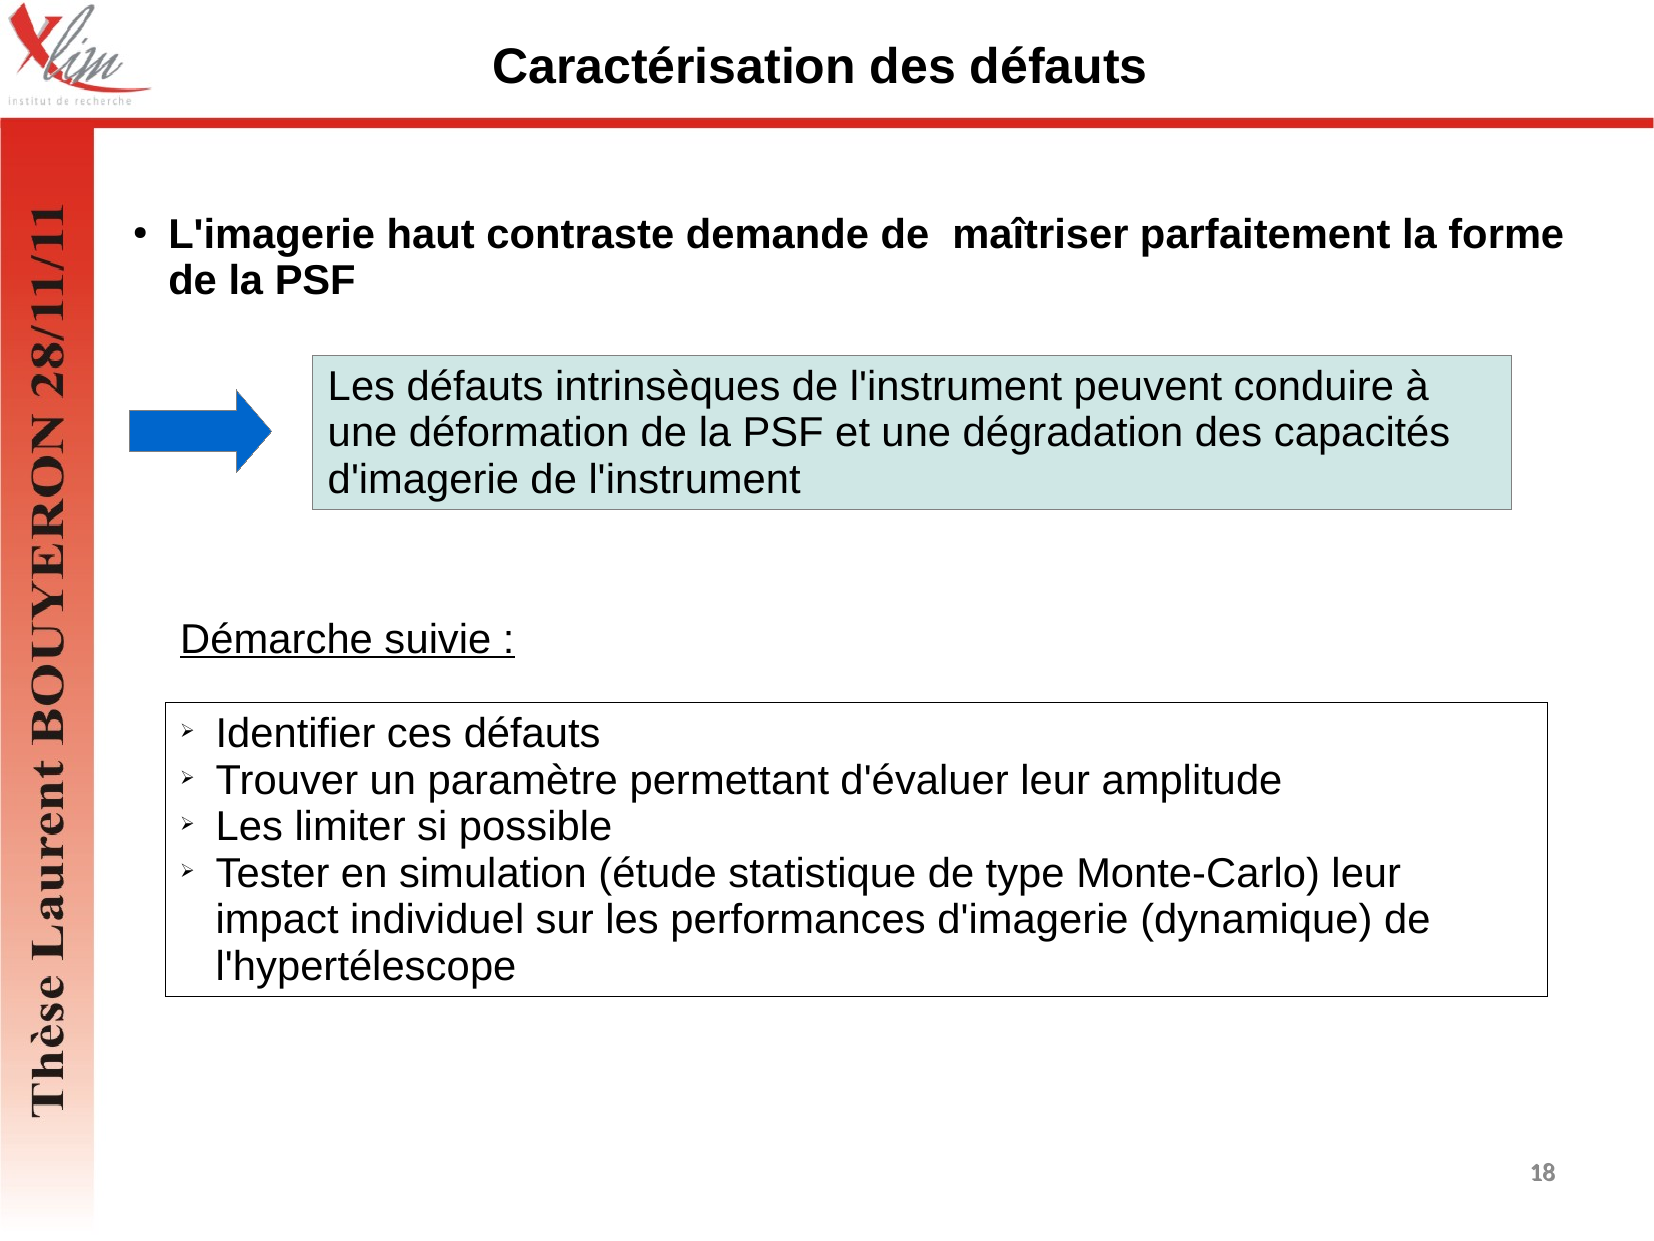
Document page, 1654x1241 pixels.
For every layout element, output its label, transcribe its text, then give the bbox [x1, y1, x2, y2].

text_box Les défauts intrinsèques de l'instrument peuvent conduire à une déformation de la PSF et une dégradation des capacités d'imagerie de l'instrument [312, 355, 1512, 510]
text_box Identifier ces défauts Trouver un paramètre permettant d'évaluer leur amplitude Les limiter si possible Tester en simulation (étude statistique de type Monte-Carlo) leur impact individuel sur les performances d'imagerie (dynamique) de l'hypertélescope [165, 702, 1548, 997]
text_box Démarche suivie : [165, 608, 530, 670]
text_box L'imagerie haut contraste demande de maîtriser parfaitement la forme de la PSF [118, 203, 1607, 311]
text_box <numéro> [1185, 1129, 1571, 1213]
text_box Caractérisation des défauts [410, 25, 1231, 102]
text_box [129, 389, 272, 473]
picture [0, 0, 1654, 1241]
